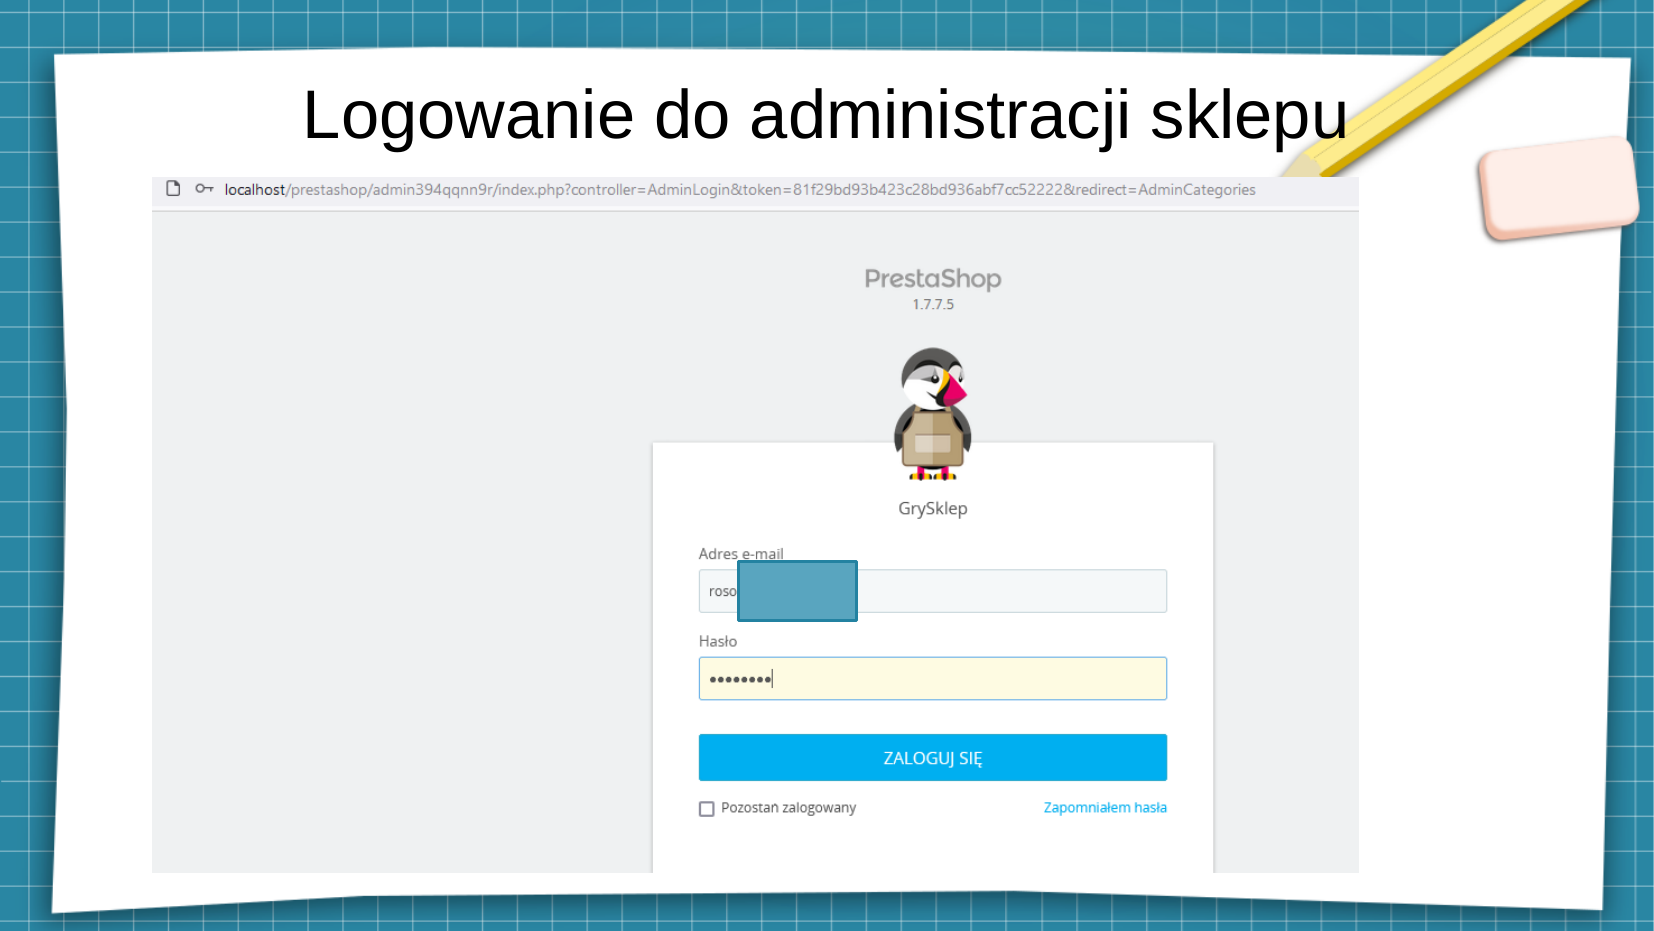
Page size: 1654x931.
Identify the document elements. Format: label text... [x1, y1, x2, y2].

title Logowanie do administracji sklepu [82, 37, 1571, 193]
picture [0, 0, 1654, 931]
text_box [738, 561, 857, 621]
